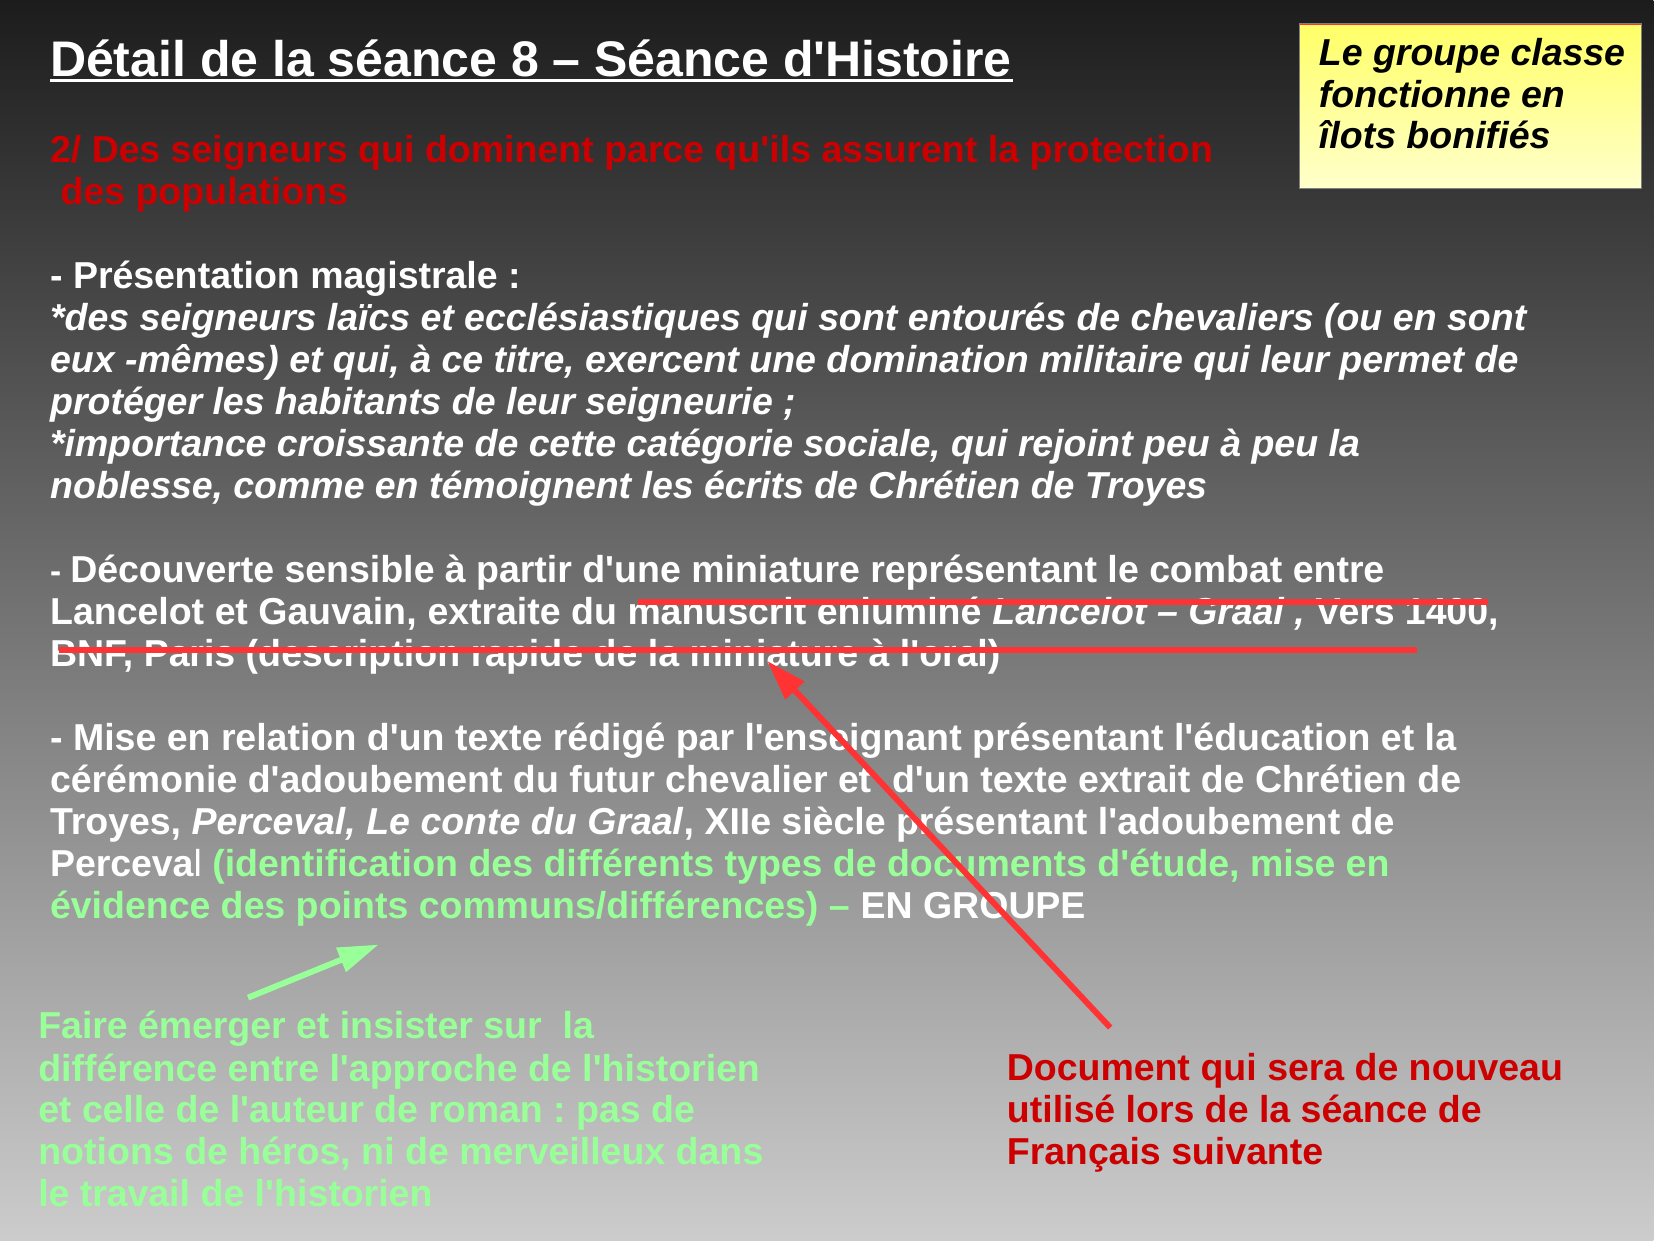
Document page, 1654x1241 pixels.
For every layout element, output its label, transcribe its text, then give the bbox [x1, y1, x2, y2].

text_box Détail de la séance 8 – Séance d'Histoire 2/ Des seigneurs qui dominent parce qu'ils assurent la protection des populations - Présentation magistrale : *des seigneurs laïcs et ecclésiastiques qui sont entourés de chevaliers (ou en sont eux -mêmes) et qui, à ce titre, exercent une domination militaire qui leur permet de protéger les habitants de leur seigneurie ; *importance croissante de cette catégorie sociale, qui rejoint peu à peu la noblesse, comme en témoignent les écrits de Chrétien de Troyes - Découverte sensible à partir d'une miniature représentant le combat entre Lancelot et Gauvain, extraite du manuscrit enluminé Lancelot – Graal , Vers 1400, BNF, Paris (description rapide de la miniature à l'oral) - Mise en relation d'un texte rédigé par l'enseignant présentant l'éducation et la cérémonie d'adoubement du futur chevalier et d'un texte extrait de Chrétien de Troyes, Perceval, Le conte du Graal, XIIe siècle présentant l'adoubement de Perceval (identification des différents types de documents d'étude, mise en évidence des points communs/différences) – EN GROUPE [35, 23, 1560, 1085]
text_box [1299, 23, 1304, 189]
text_box Le groupe classe fonctionne en îlots bonifiés [1304, 23, 1654, 211]
text_box Faire émerger et insister sur la différence entre l'approche de l'historien et celle de l'auteur de roman : pas de notions de héros, ni de merveilleux dans le travail de l'historien [23, 997, 792, 1241]
text_box Document qui sera de nouveau utilisé lors de la séance de Français suivante [992, 1039, 1630, 1184]
